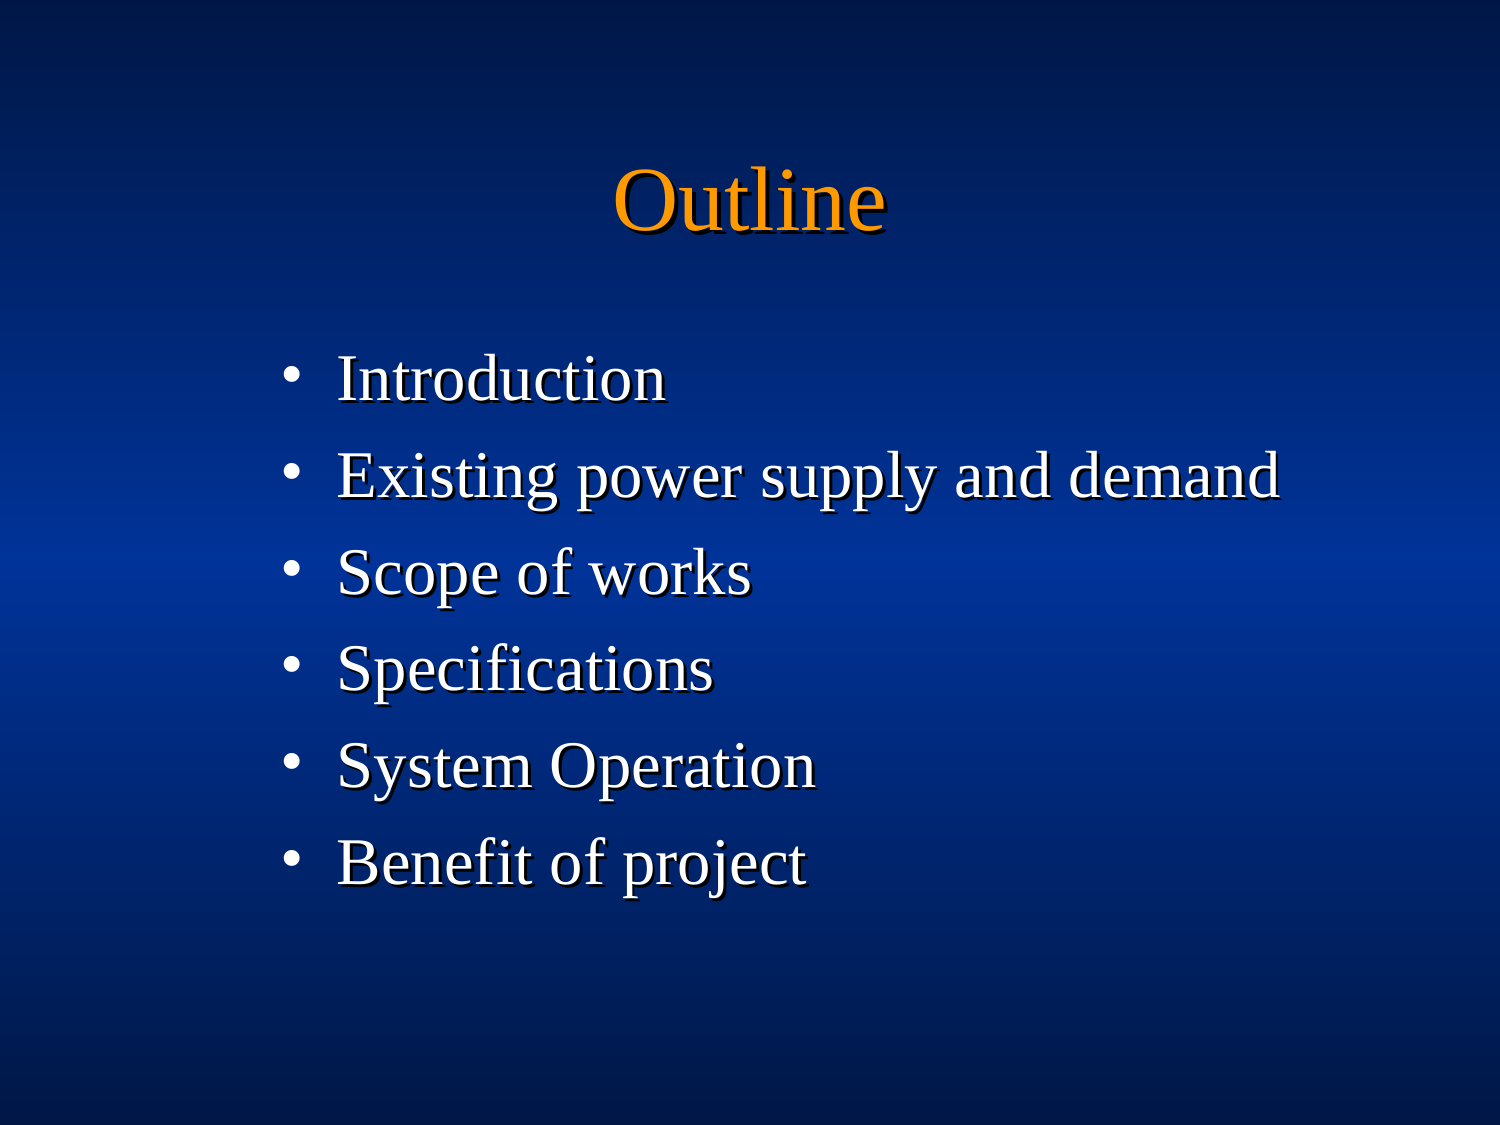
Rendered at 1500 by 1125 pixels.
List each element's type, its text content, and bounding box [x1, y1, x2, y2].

list Introduction Existing power supply and demand Scope of works Specifications System Operation Benefit of project [265, 326, 1329, 1002]
title Outline [112, 99, 1388, 288]
